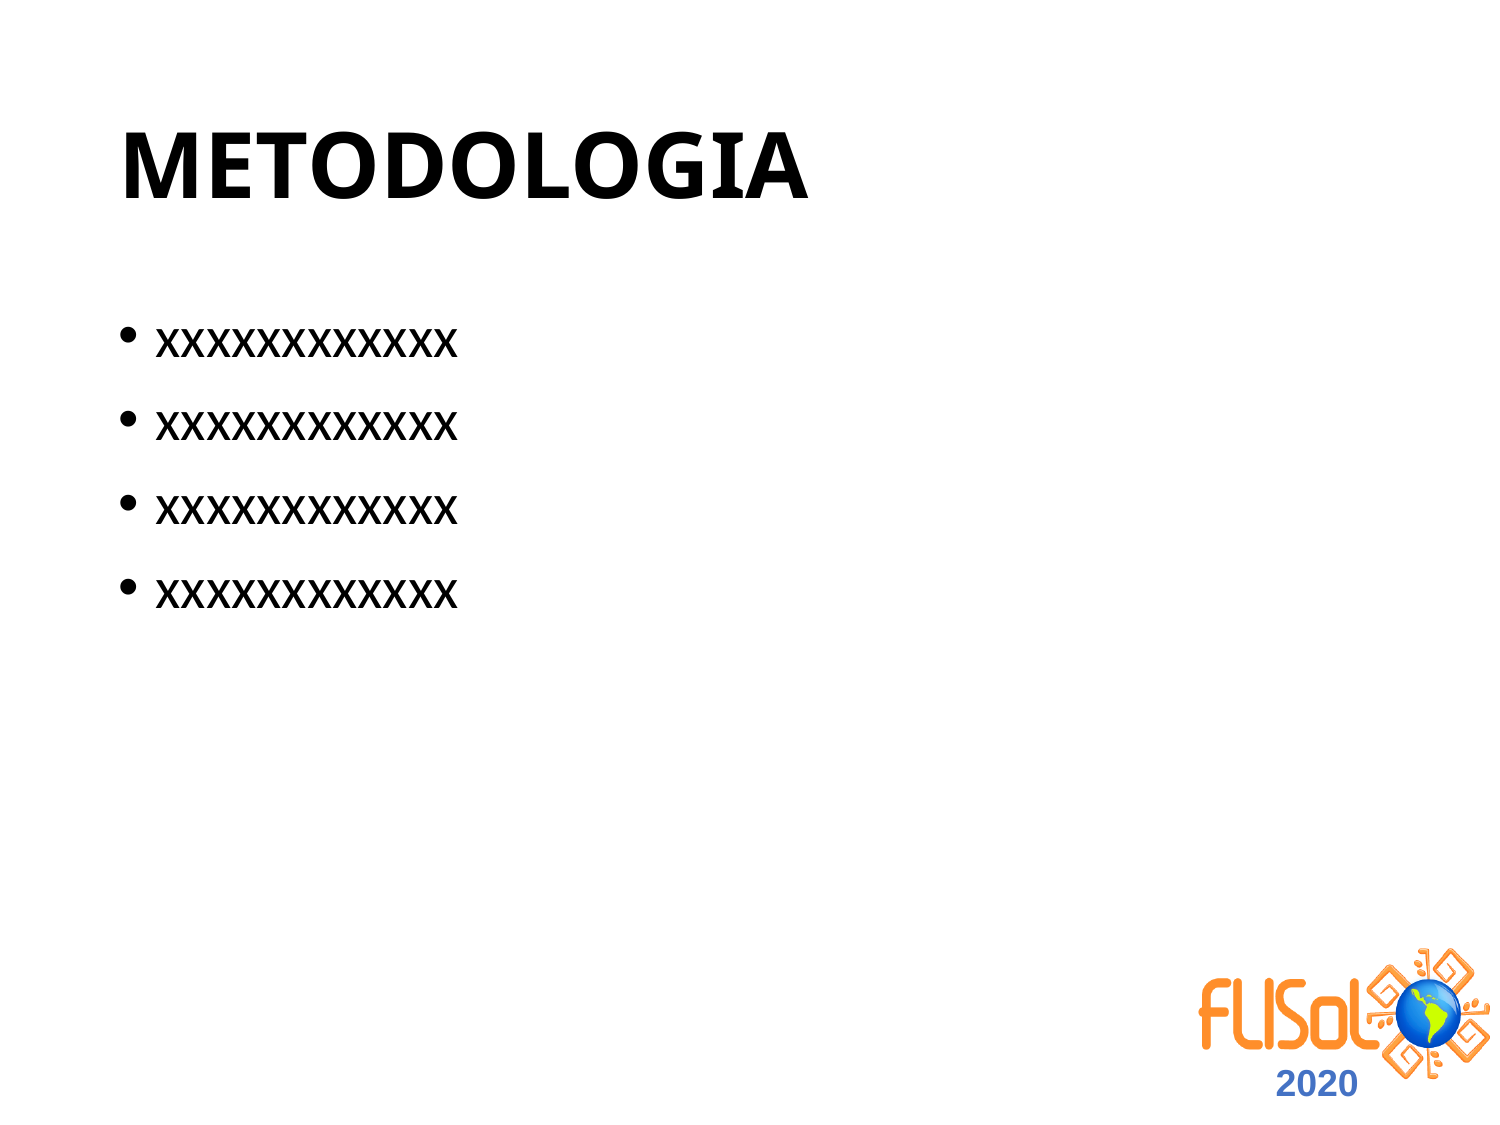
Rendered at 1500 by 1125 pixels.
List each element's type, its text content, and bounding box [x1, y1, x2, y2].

title METODOLOGIA [103, 59, 1397, 278]
list xxxxxxxxxxxx xxxxxxxxxxxx xxxxxxxxxxxx xxxxxxxxxxxx [103, 299, 1397, 1014]
